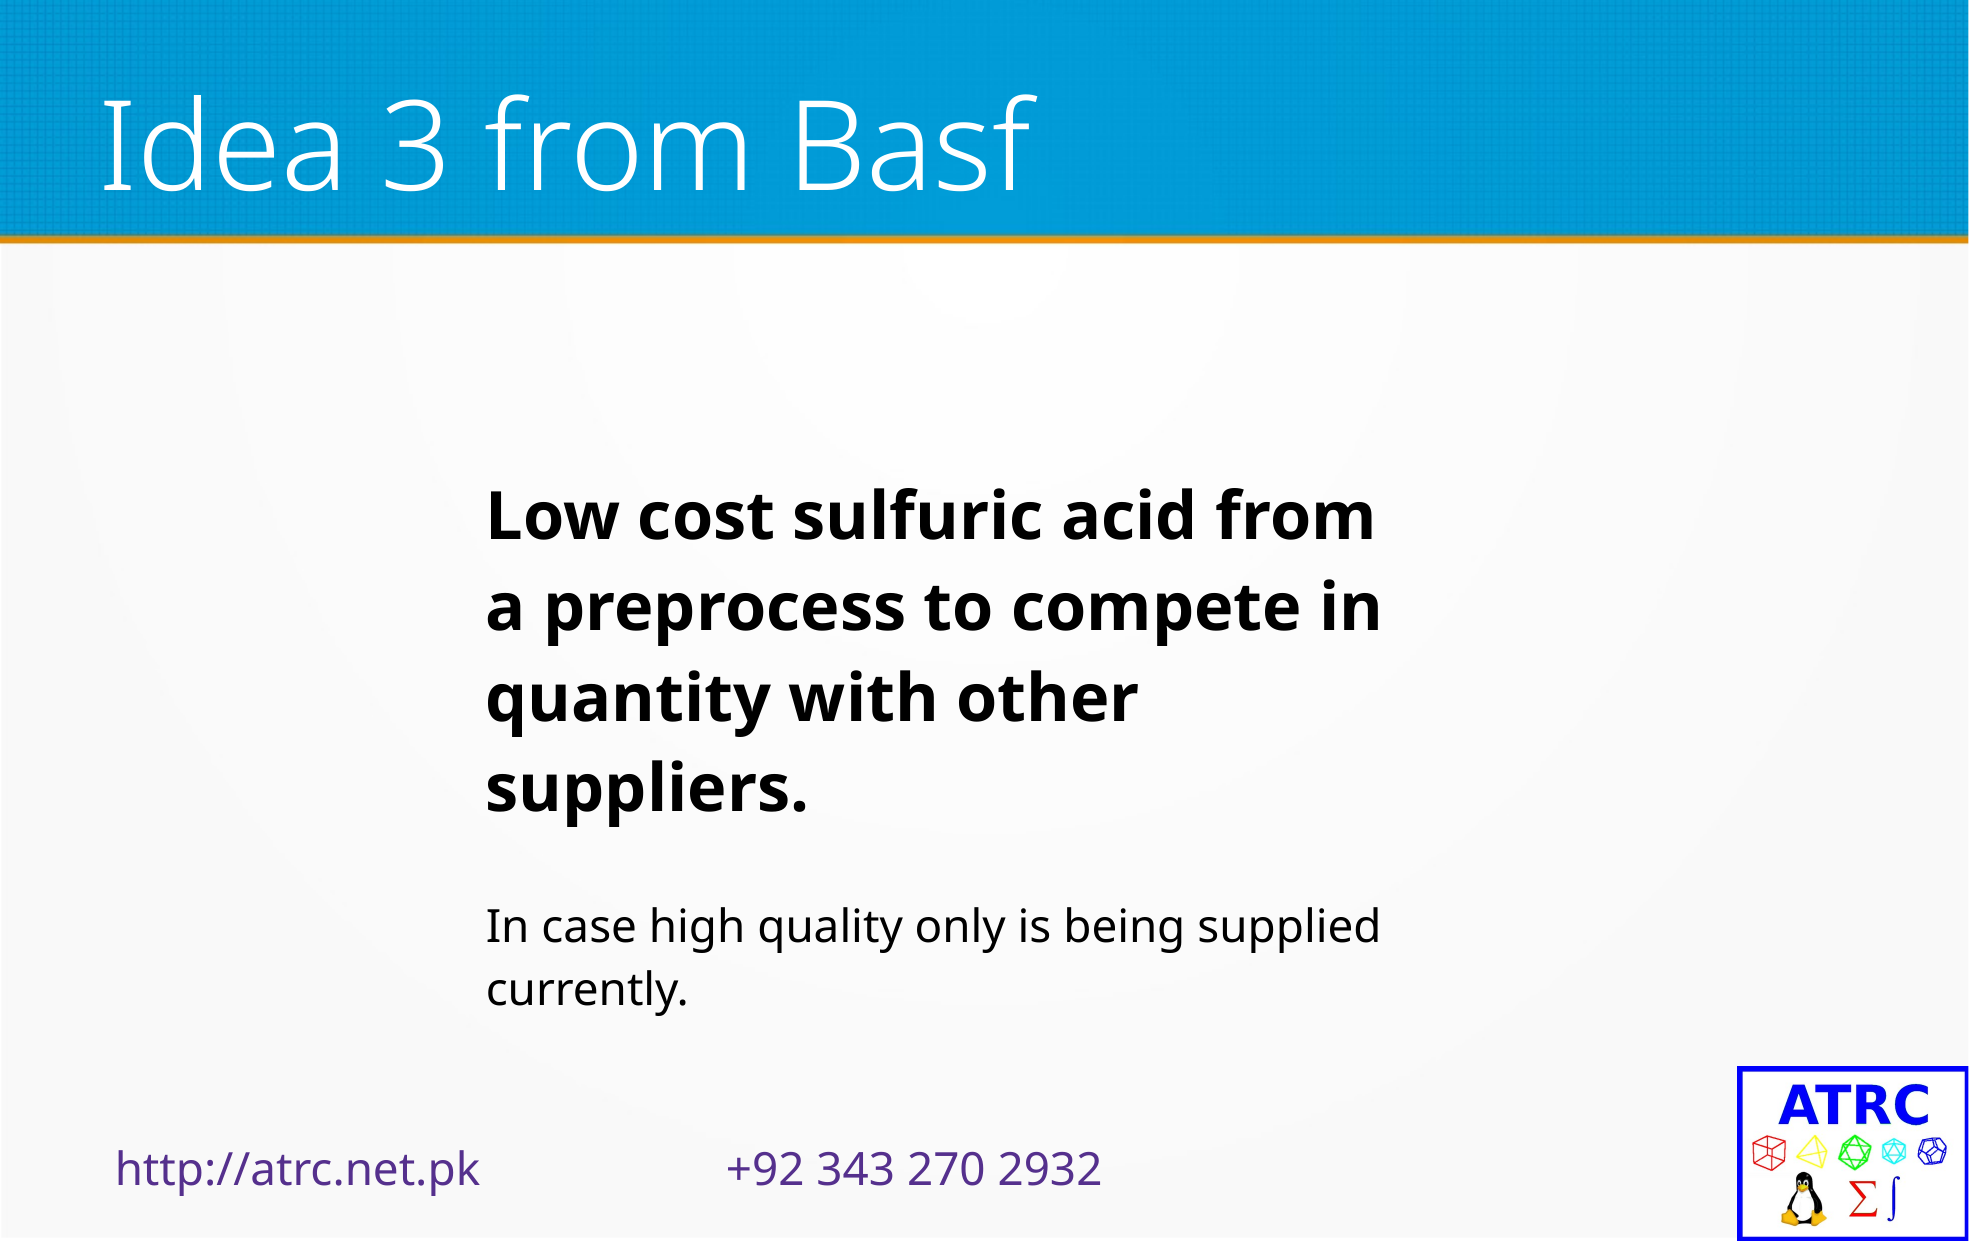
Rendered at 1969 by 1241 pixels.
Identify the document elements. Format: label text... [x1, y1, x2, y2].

picture [0, 233, 1969, 1241]
title Idea 3 from Basf [98, 19, 1870, 227]
text_box Low cost sulfuric acid from a preprocess to compete in quantity with other suppliers. In case high quality only is being supplied currently. [480, 302, 1441, 1186]
